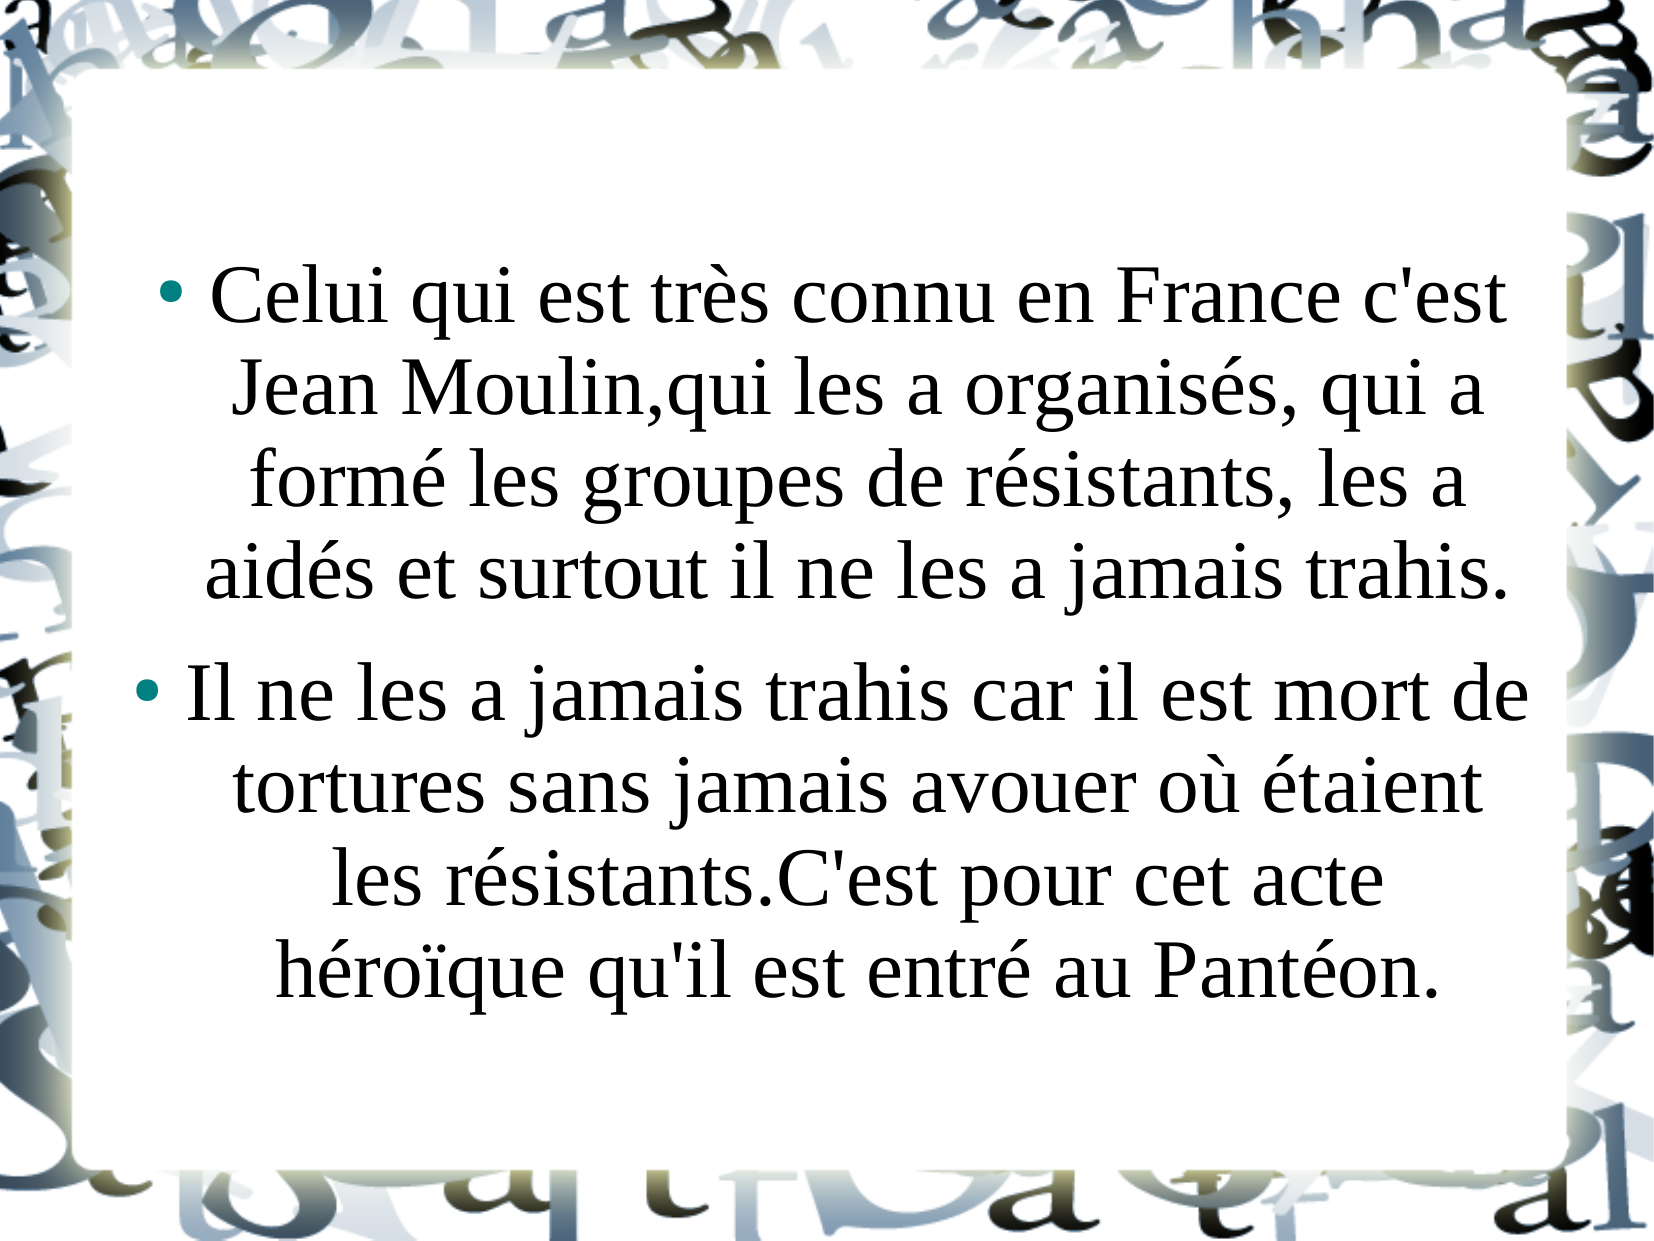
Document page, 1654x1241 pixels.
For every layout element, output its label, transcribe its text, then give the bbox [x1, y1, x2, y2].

list Celui qui est très connu en France c'est Jean Moulin,qui les a organisés, qui a formé les groupes de résistants, les a aidés et surtout il ne les a jamais trahis. Il ne les a jamais trahis car il est mort de tortures sans jamais avouer où étaient les résistants.C'est pour cet acte héroïque qu'il est entré au Pantéon. [112, 248, 1536, 1063]
picture [0, 0, 1654, 1241]
